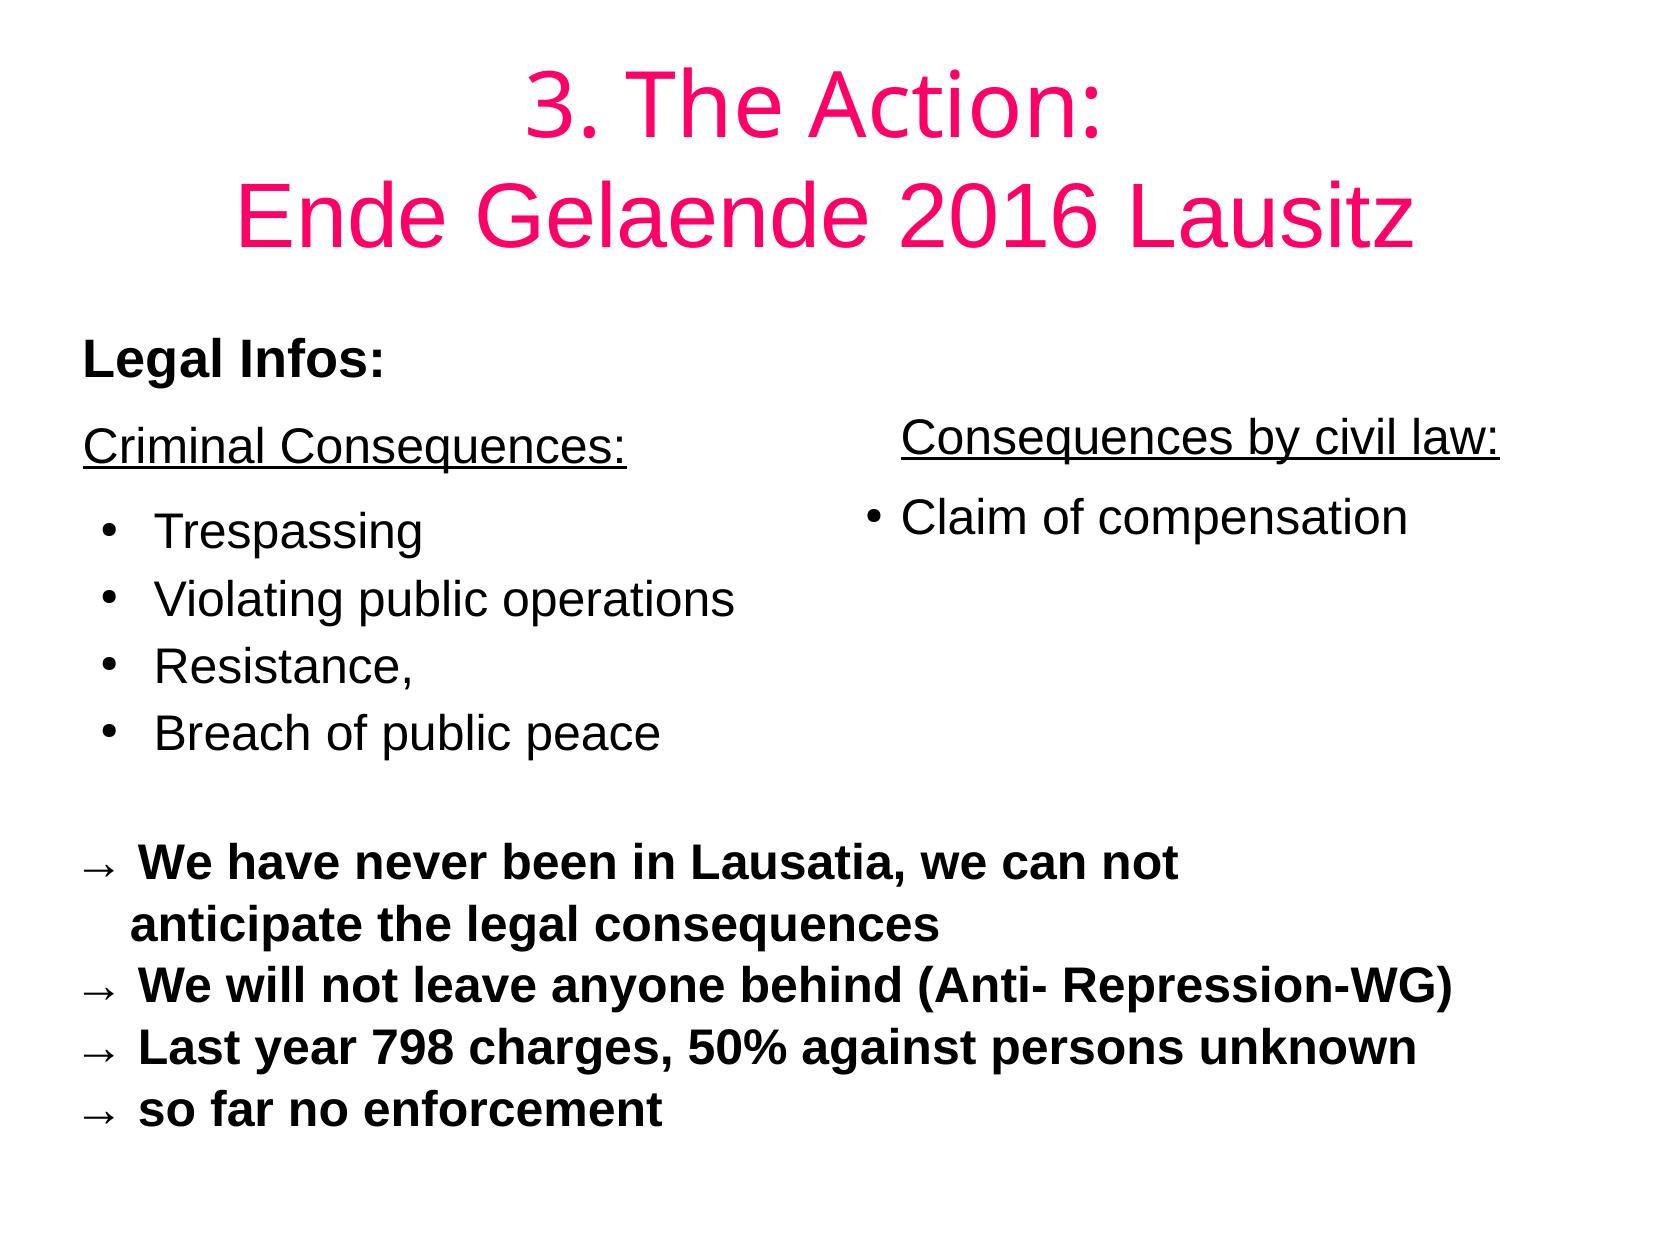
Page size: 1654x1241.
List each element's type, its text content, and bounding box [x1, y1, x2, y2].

list Legal Infos: Criminal Consequences: Trespassing Violating public operations Resistance, Breach of public peace [82, 328, 886, 826]
text_box → We have never been in Lausatia, we can not anticipate the legal consequences → We will not leave anyone behind (Anti- Repression-WG) → Last year 798 charges, 50% against persons unknown → so far no enforcement [59, 826, 1587, 1193]
title 3. The Action: Ende Gelaende 2016 Lausitz [82, 43, 1571, 263]
text_box Consequences by civil law: Claim of compensation [850, 401, 1568, 826]
